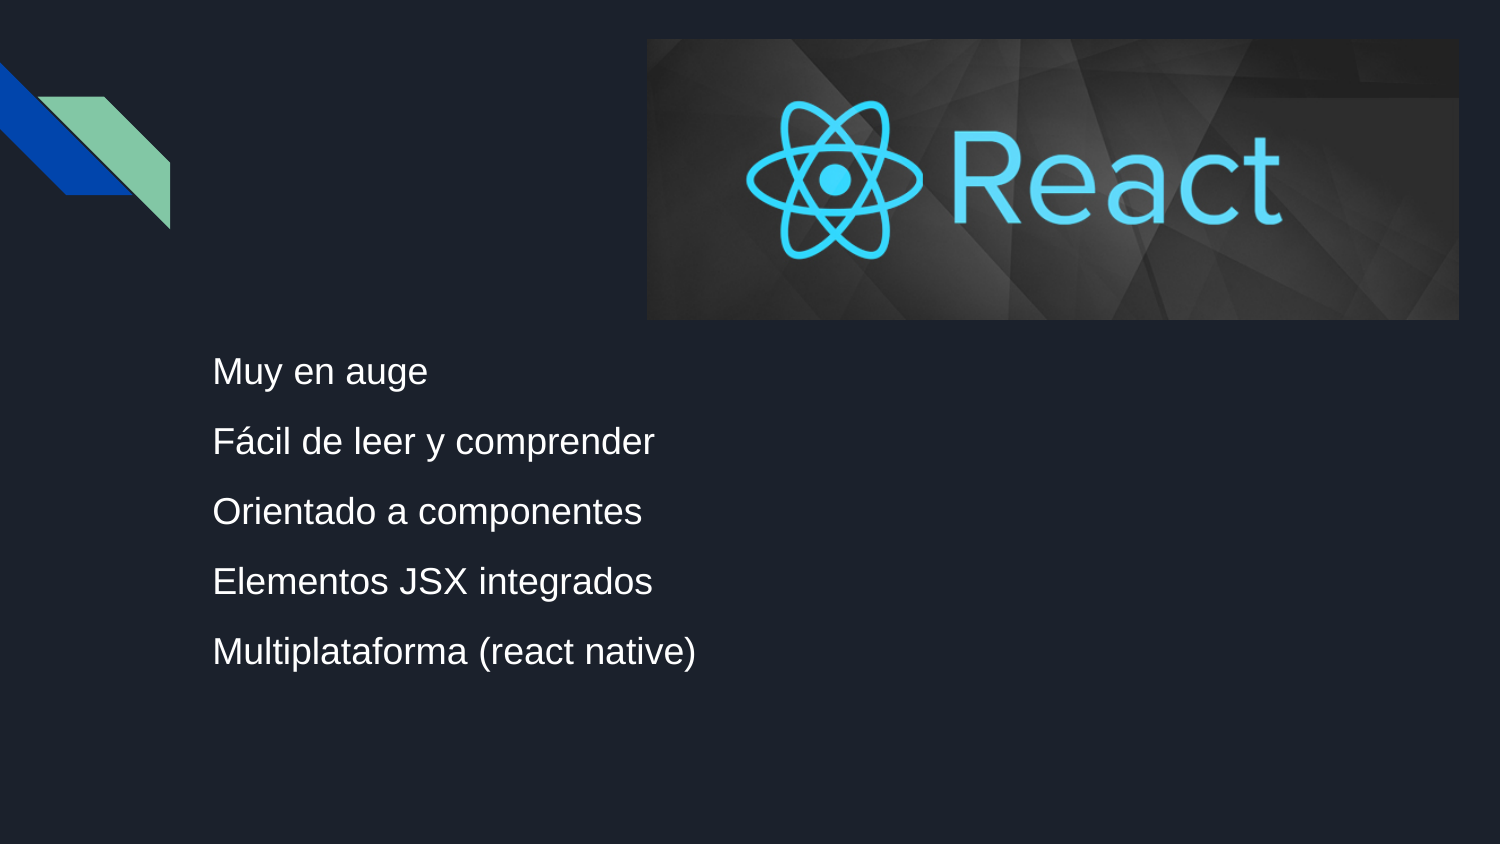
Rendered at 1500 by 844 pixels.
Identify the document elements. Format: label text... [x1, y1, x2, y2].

list Muy en auge Fácil de leer y comprender Orientado a componentes Elementos JSX integrados Multiplataforma (react native) [197, 331, 1211, 810]
picture [647, 39, 1459, 320]
